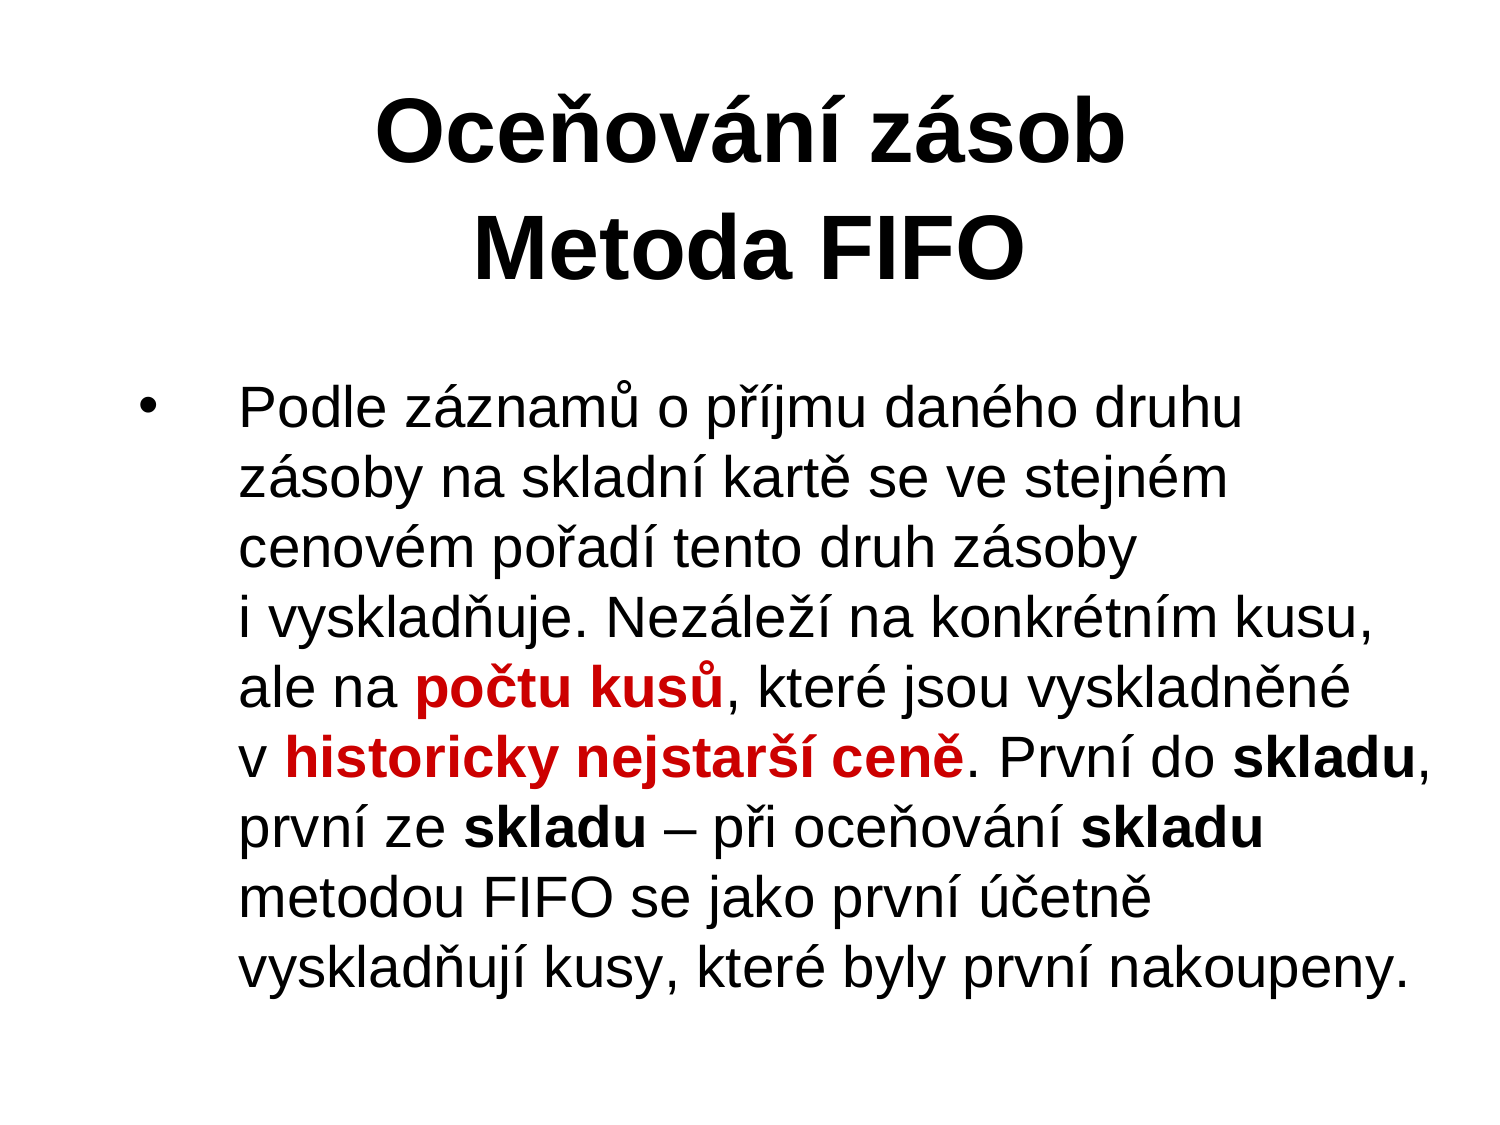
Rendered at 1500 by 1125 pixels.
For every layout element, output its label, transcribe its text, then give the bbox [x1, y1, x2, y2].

list Podle záznamů o příjmu daného druhu zásoby na skladní kartě se ve stejném cenovém pořadí tento druh zásoby i vyskladňuje. Nezáleží na konkrétním kusu, ale na počtu kusů, které jsou vyskladněné v historicky nejstarší ceně. První do skladu, první ze skladu – při oceňování skladu metodou FIFO se jako první účetně vyskladňují kusy, které byly první nakoupeny. [123, 361, 1461, 1053]
title Metoda FIFO [75, 148, 1426, 337]
text_box Oceňování zásob [76, 66, 1427, 185]
